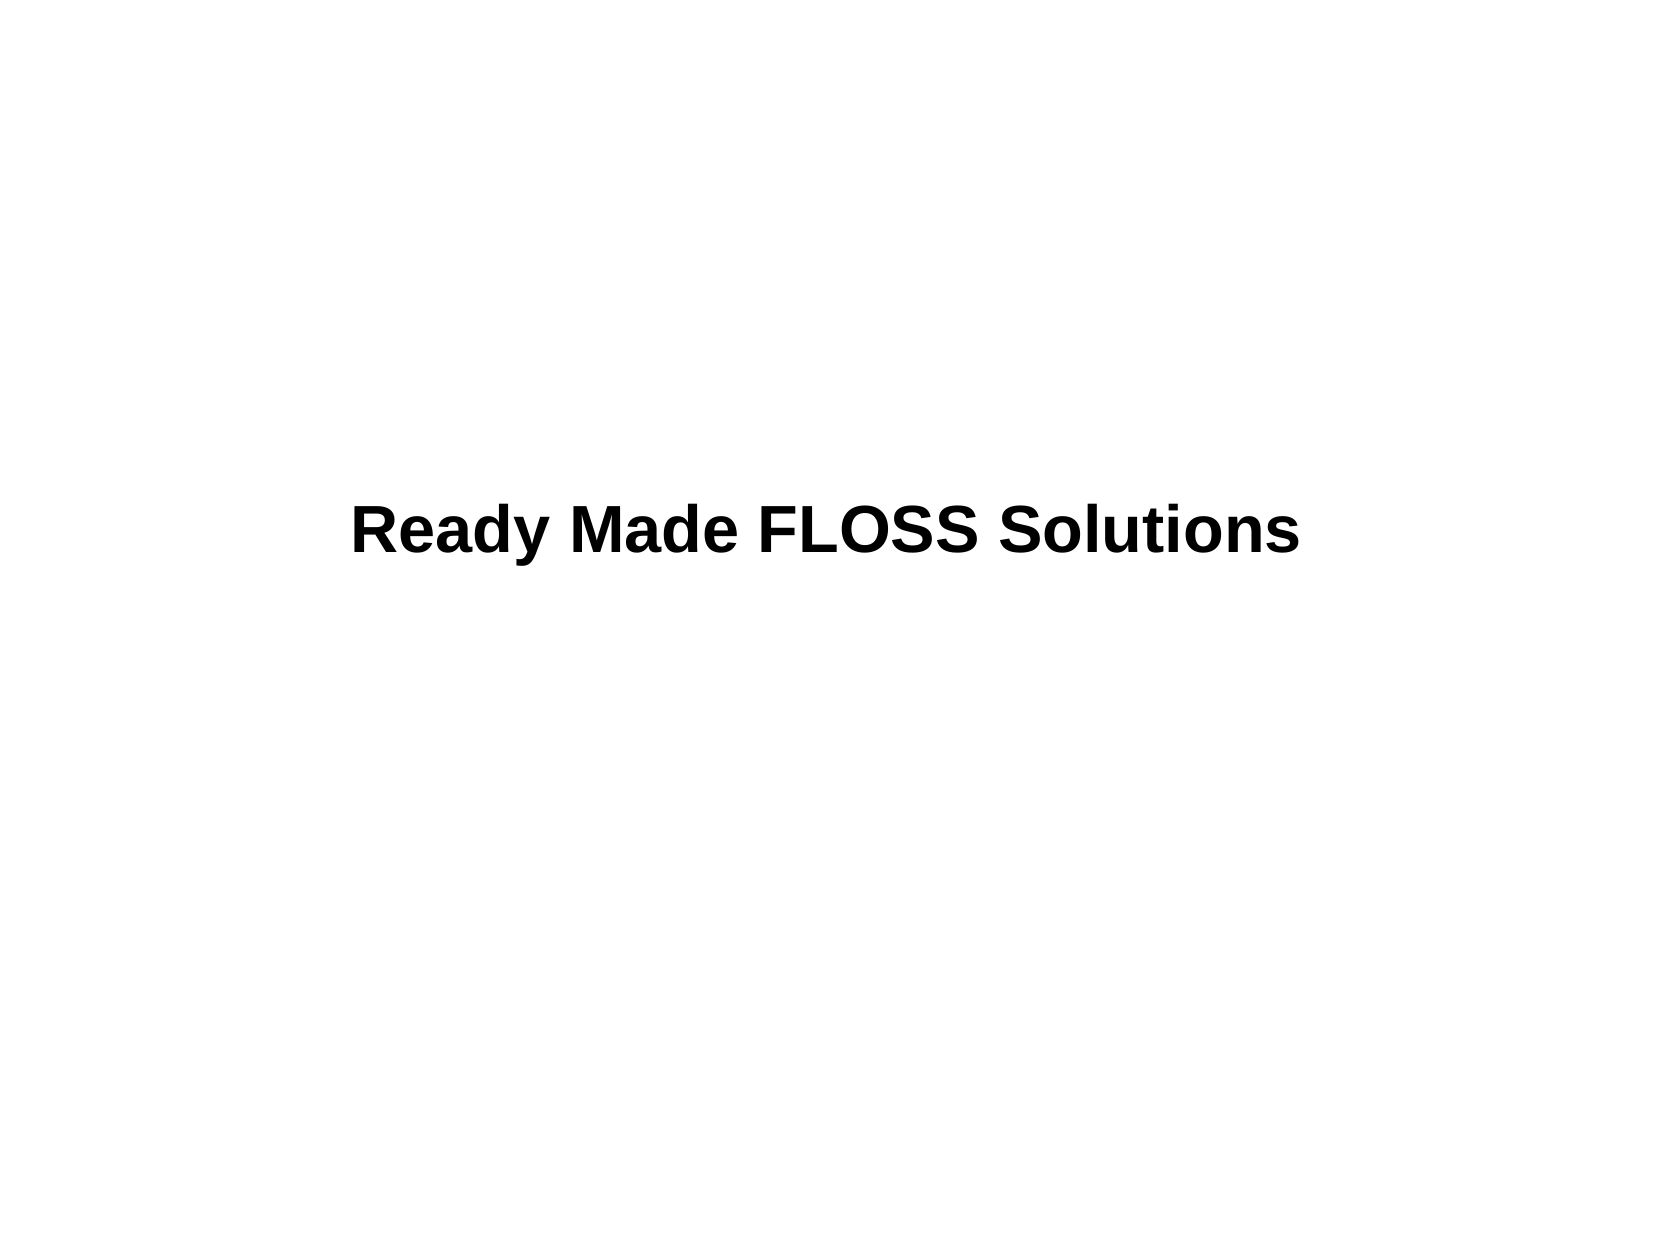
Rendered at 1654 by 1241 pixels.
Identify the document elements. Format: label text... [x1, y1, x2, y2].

subtitle Ready Made FLOSS Solutions [82, 49, 1571, 1010]
